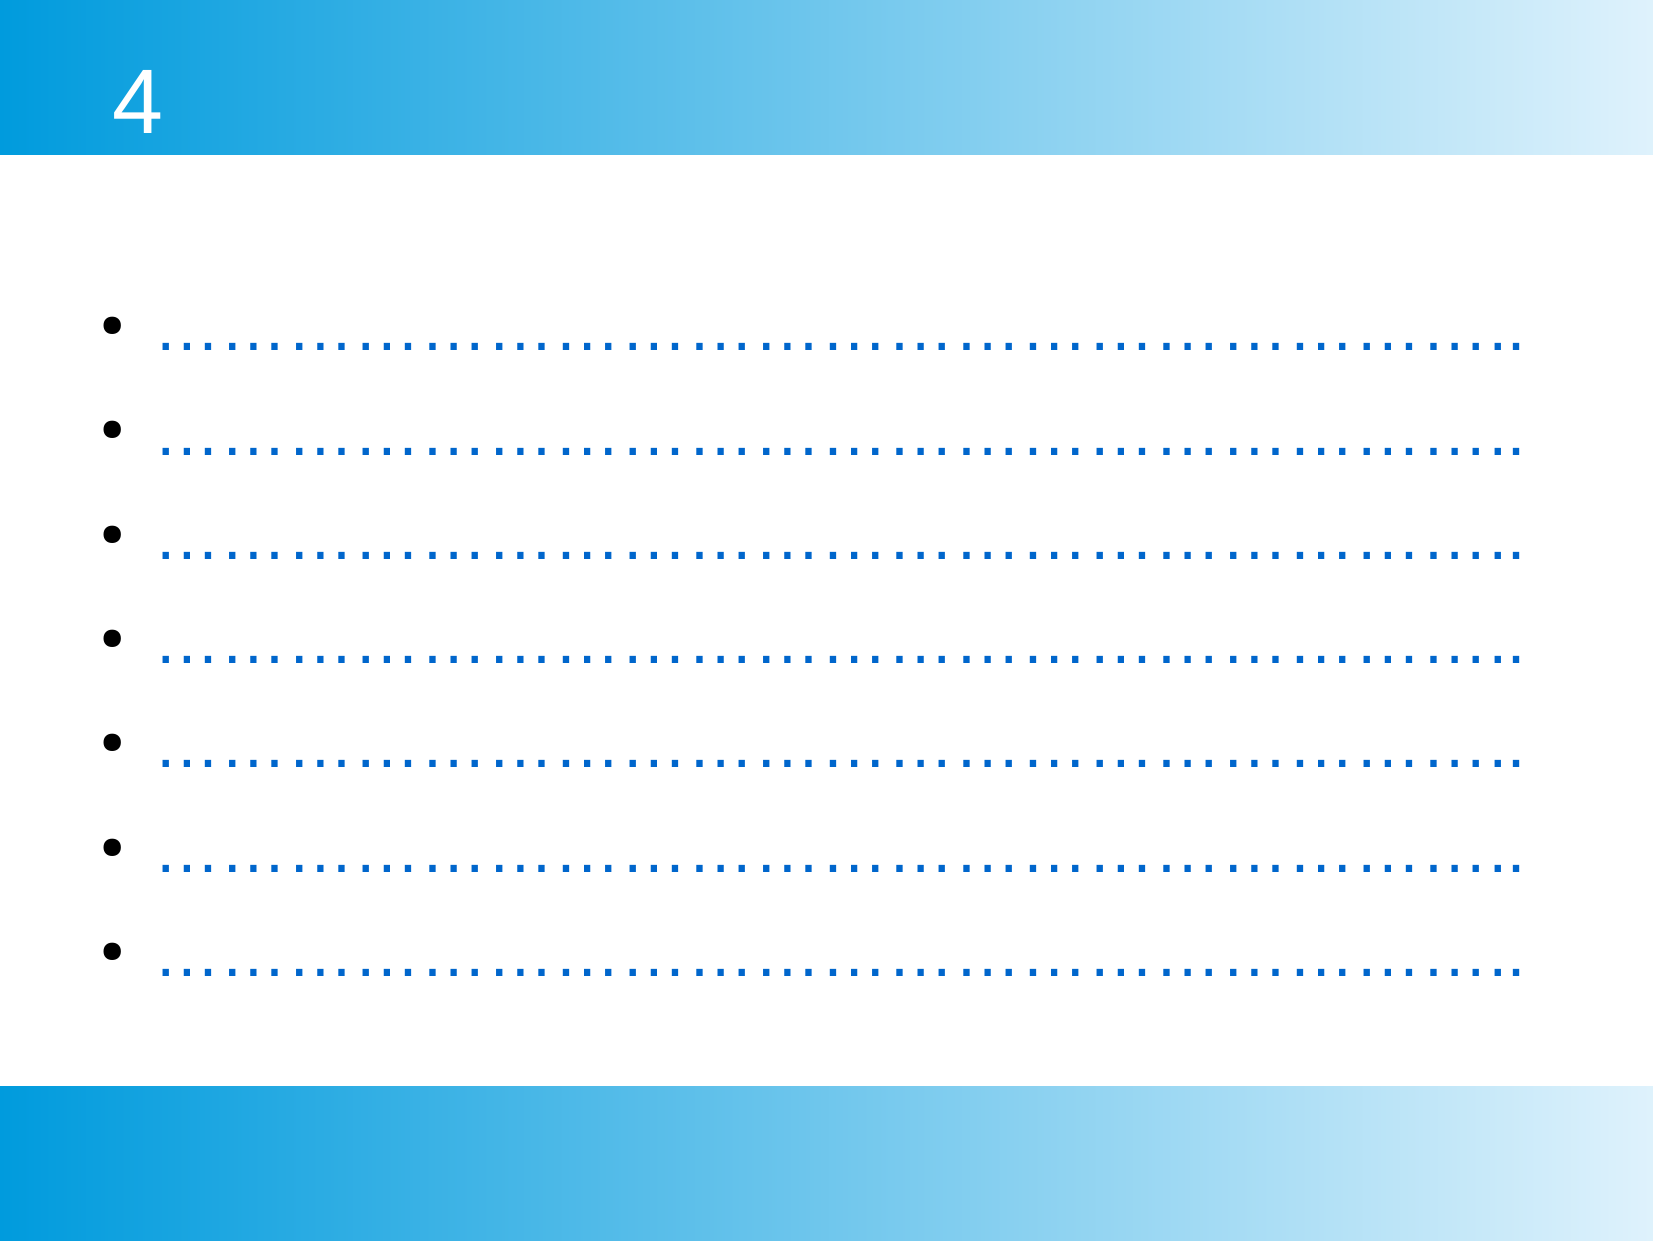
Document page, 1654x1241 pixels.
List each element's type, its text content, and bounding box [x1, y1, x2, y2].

list …………………………………………………….. …………………………………………………….. …………………………………………………….. …………………………………………………….. …………………………………………………….. …………………………………………………….. …………………………………………………….. [82, 290, 1571, 1010]
title 4 [82, 49, 1571, 155]
